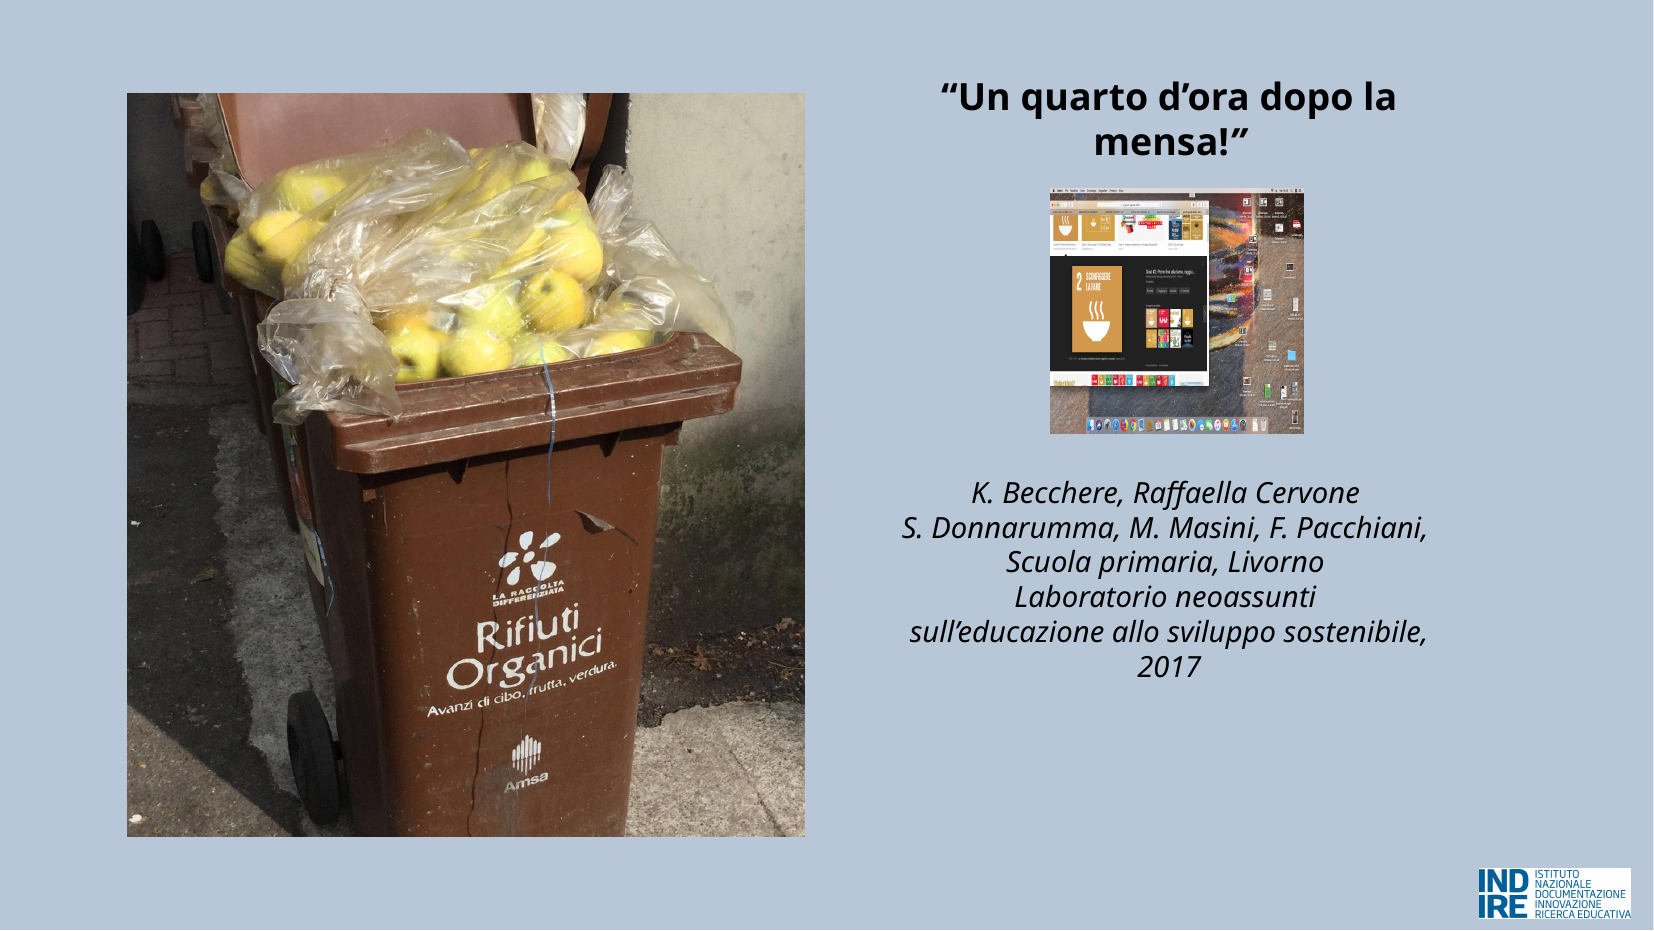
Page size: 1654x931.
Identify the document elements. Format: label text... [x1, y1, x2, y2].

picture [127, 93, 805, 837]
text_box “Un quarto d’ora dopo la mensa!” [848, 58, 1491, 129]
text_box K. Becchere, Raffaella Cervone S. Donnarumma, M. Masini, F. Pacchiani, Scuola primaria, Livorno Laboratorio neoassunti sull’educazione allo sviluppo sostenibile, 2017 [884, 458, 1455, 649]
picture [1050, 188, 1304, 434]
picture [1479, 868, 1631, 919]
